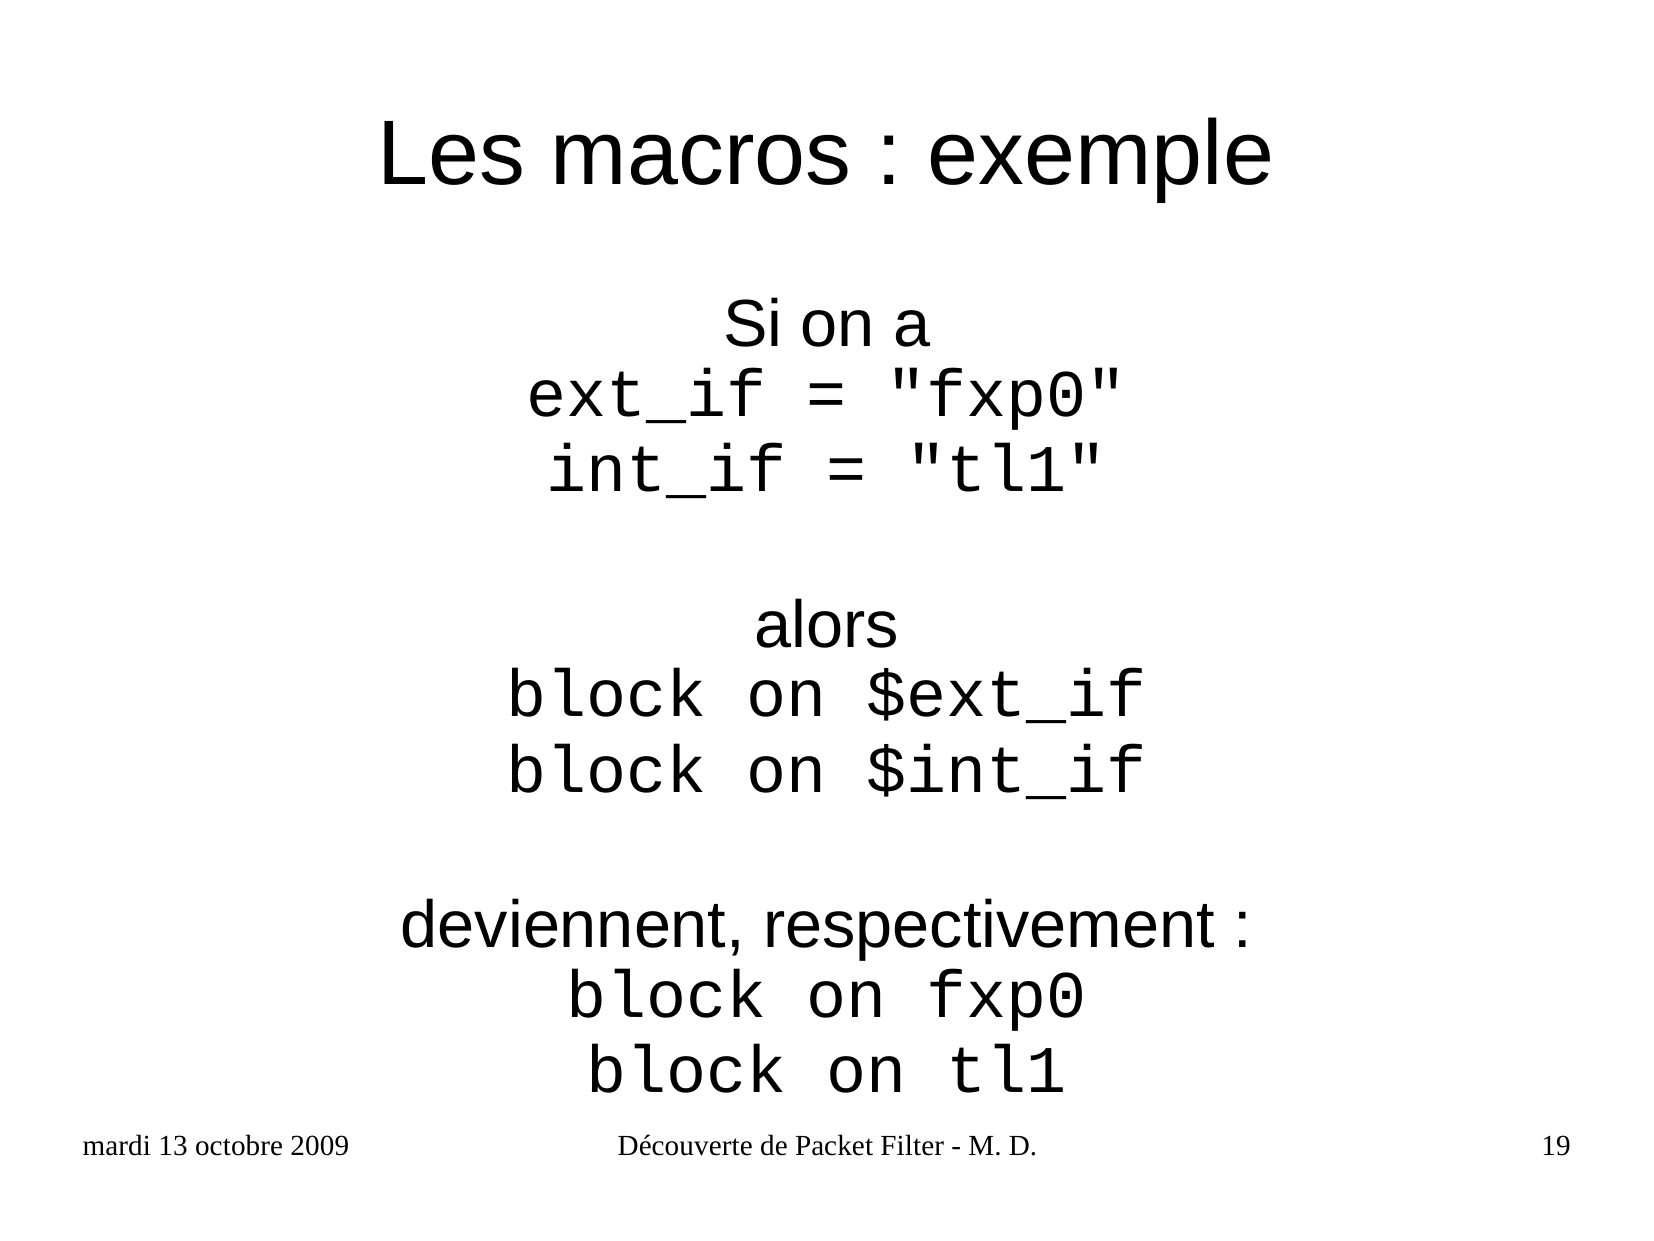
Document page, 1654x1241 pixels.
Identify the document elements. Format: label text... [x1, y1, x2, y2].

title Les macros : exemple [82, 56, 1571, 250]
subtitle Si on a ext_if = "fxp0" int_if = "tl1" alors block on $ext_if block on $int_if deviennent, respectivement : block on fxp0 block on tl1 [82, 285, 1571, 1113]
